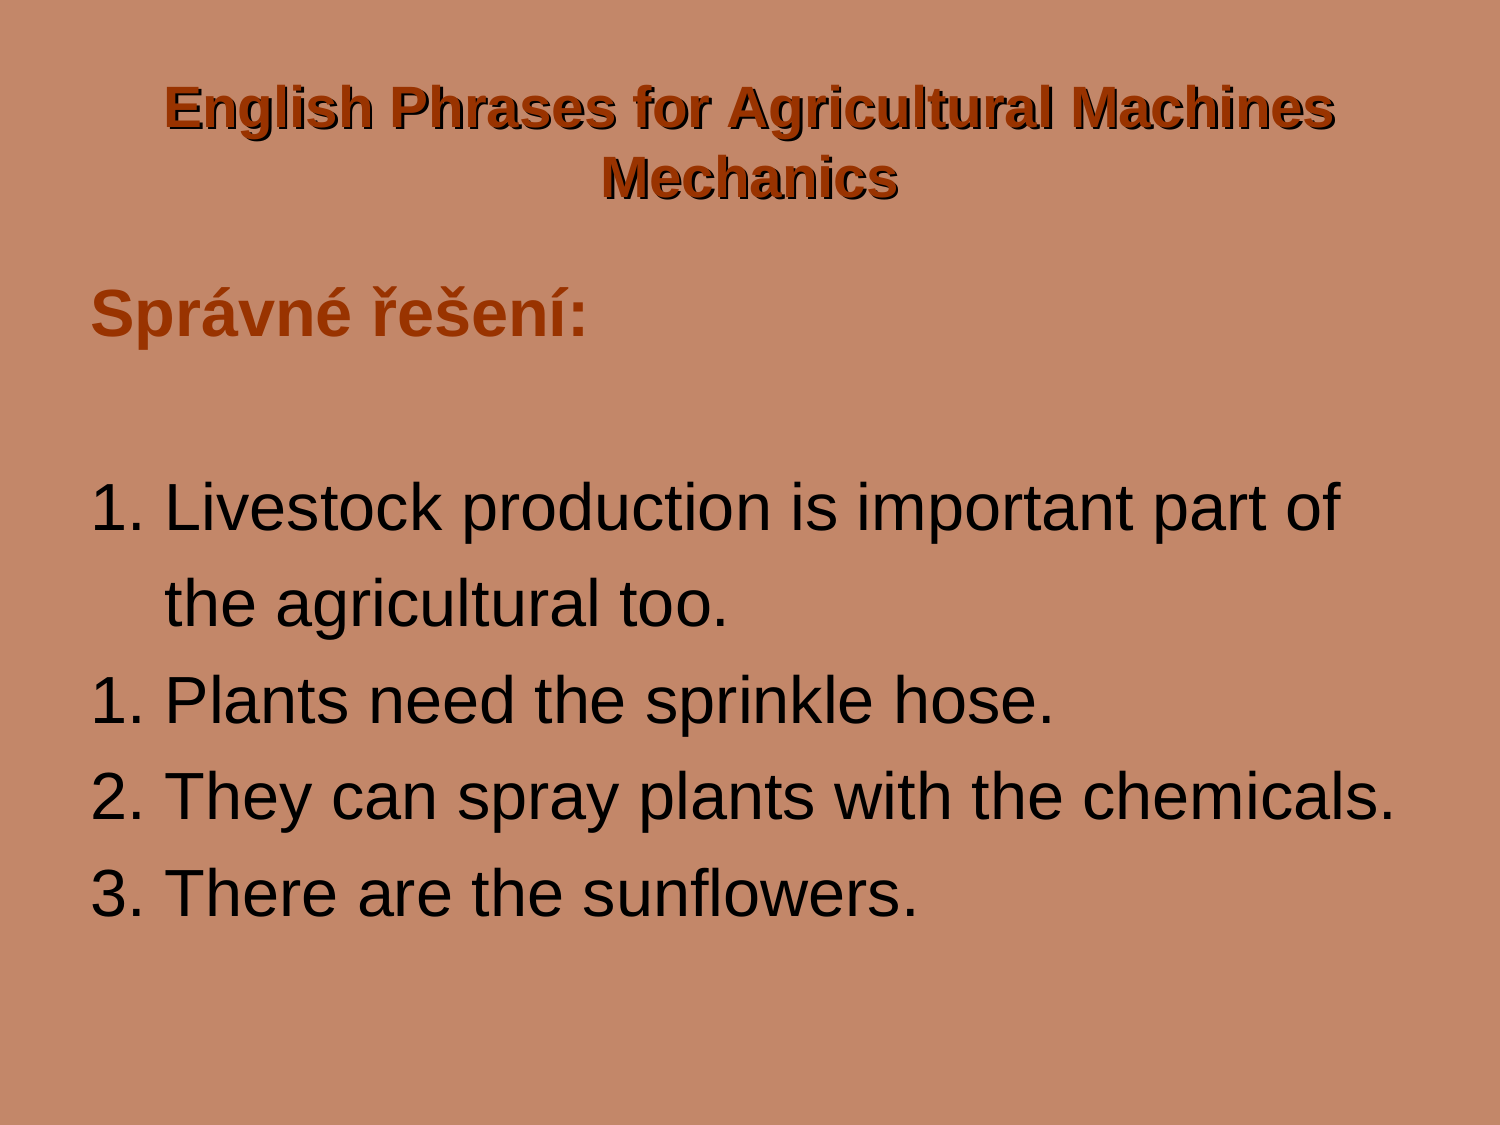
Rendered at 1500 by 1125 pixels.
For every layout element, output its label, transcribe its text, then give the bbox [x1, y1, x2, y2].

title English Phrases for Agricultural Machines Mechanics [75, 45, 1426, 233]
list Správné řešení: Livestock production is important part of the agricultural too. Plants need the sprinkle hose. They can spray plants with the chemicals. There are the sunflowers. [75, 262, 1426, 1006]
